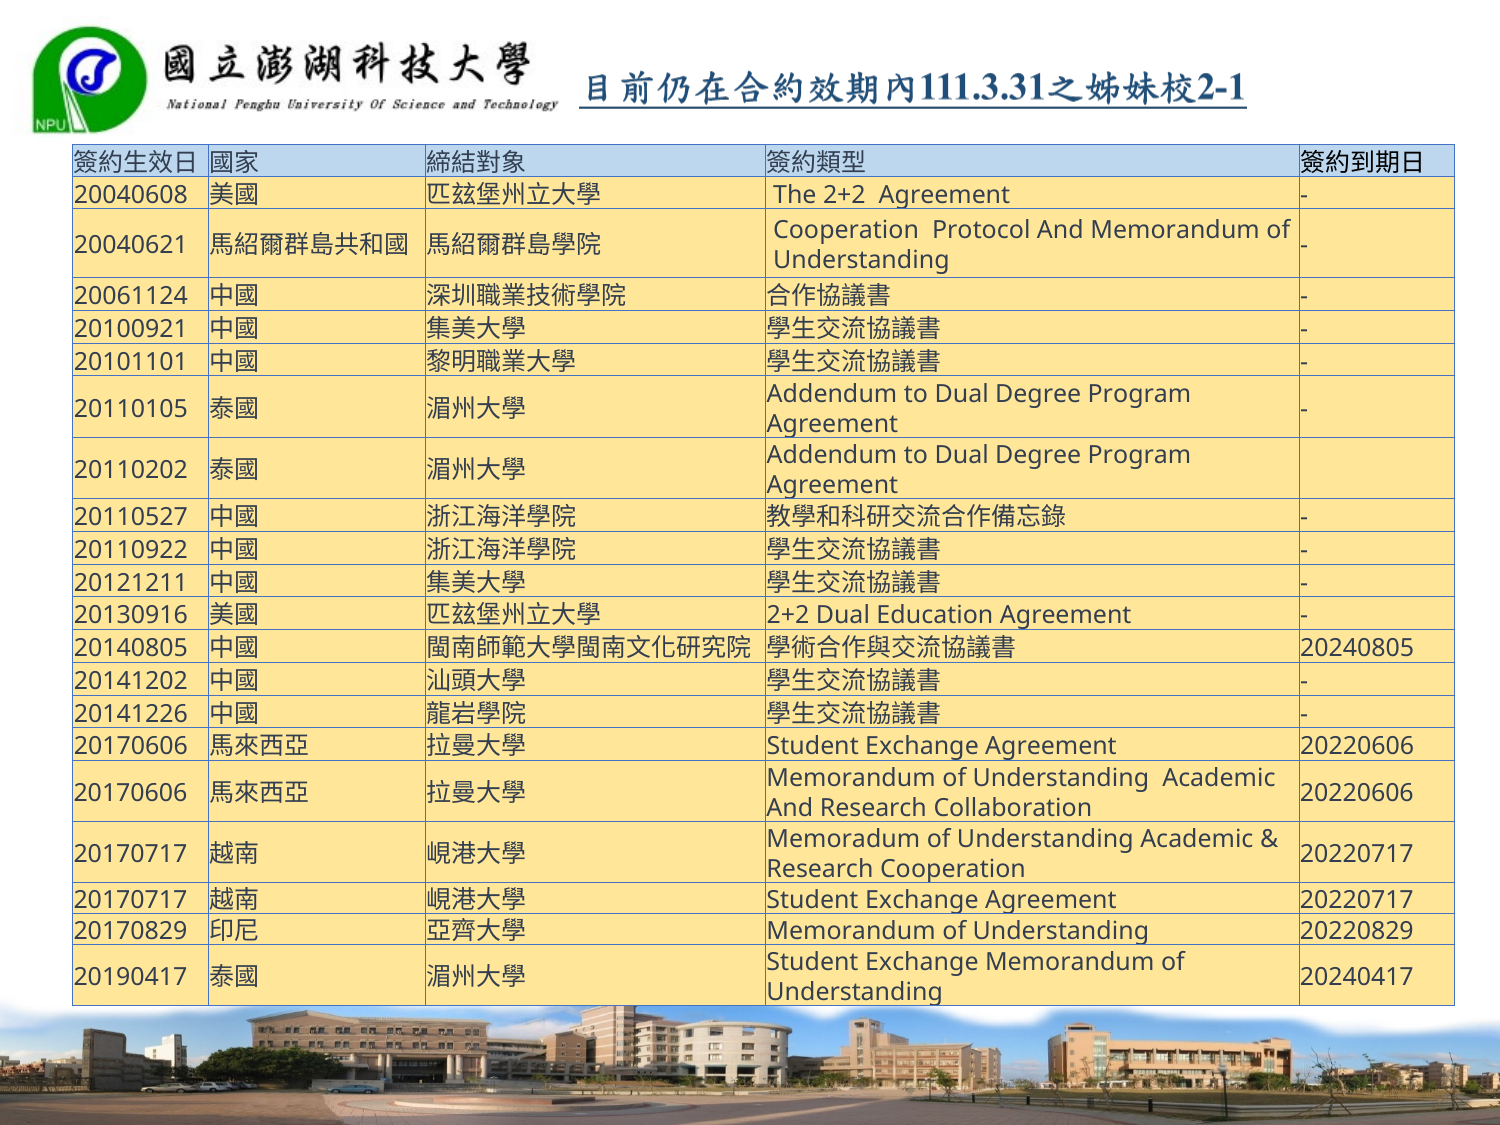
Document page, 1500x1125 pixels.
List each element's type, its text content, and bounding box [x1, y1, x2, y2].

table_cell 20220717 [1300, 822, 1454, 882]
table_cell 學生交流協議書 [766, 696, 1299, 727]
table_cell - [1300, 177, 1454, 208]
table_cell 馬來西亞 [209, 761, 425, 821]
table_cell 馬紹爾群島學院 [426, 209, 765, 277]
table_cell 20100921 [73, 311, 208, 343]
table_cell 20220717 [1300, 883, 1454, 913]
picture [0, 0, 1500, 1125]
table_cell 20170829 [73, 914, 208, 944]
table_cell - [1300, 311, 1454, 343]
table_header 簽約類型 [766, 145, 1299, 176]
table_cell 20110922 [73, 532, 208, 564]
table_cell 匹玆堡州立大學 [426, 177, 765, 208]
table_cell Student Exchange Agreement [766, 883, 1299, 913]
table_cell 峴港大學 [426, 883, 765, 913]
table_cell 20170717 [73, 822, 208, 882]
table_cell 中國 [209, 499, 425, 531]
table_cell 20240417 [1300, 945, 1454, 1005]
table_cell 20110202 [73, 438, 208, 498]
table_cell - [1300, 278, 1454, 310]
table_cell 20061124 [73, 278, 208, 310]
table_cell 浙江海洋學院 [426, 499, 765, 531]
table_cell 黎明職業大學 [426, 344, 765, 375]
table_cell 20130916 [73, 597, 208, 629]
table_cell 中國 [209, 565, 425, 596]
table_cell [1300, 438, 1454, 498]
table_cell 20190417 [73, 945, 208, 1005]
table_cell 拉曼大學 [426, 728, 765, 760]
table_cell 合作協議書 [766, 278, 1299, 310]
table_cell Memorandum of Understanding Academic And Research Collaboration [766, 761, 1299, 821]
table_cell - [1300, 209, 1454, 277]
table_cell 浙江海洋學院 [426, 532, 765, 564]
table_cell 20121211 [73, 565, 208, 596]
table_cell 20101101 [73, 344, 208, 375]
table_cell 20110527 [73, 499, 208, 531]
table_cell 匹玆堡州立大學 [426, 597, 765, 629]
table_cell 美國 [209, 597, 425, 629]
table_cell Student Exchange Memorandum of Understanding [766, 945, 1299, 1005]
table_cell 拉曼大學 [426, 761, 765, 821]
table_cell 湄州大學 [426, 438, 765, 498]
table_cell 中國 [209, 278, 425, 310]
table_cell 泰國 [209, 376, 425, 437]
table_cell 學術合作與交流協議書 [766, 630, 1299, 662]
table_cell 美國 [209, 177, 425, 208]
table_cell 汕頭大學 [426, 663, 765, 695]
table_cell 學生交流協議書 [766, 663, 1299, 695]
table_cell - [1300, 376, 1454, 437]
table_cell 龍岩學院 [426, 696, 765, 727]
table_cell 20170606 [73, 761, 208, 821]
table_cell 教學和科研交流合作備忘錄 [766, 499, 1299, 531]
table_cell - [1300, 696, 1454, 727]
table_cell 中國 [209, 663, 425, 695]
table_cell 20220606 [1300, 761, 1454, 821]
table_cell 集美大學 [426, 311, 765, 343]
table_cell 20141226 [73, 696, 208, 727]
table_cell - [1300, 663, 1454, 695]
table_cell - [1300, 344, 1454, 375]
table_cell 越南 [209, 822, 425, 882]
table_cell 印尼 [209, 914, 425, 944]
table_cell Addendum to Dual Degree Program Agreement [766, 438, 1299, 498]
table_header 簽約生效日 [73, 145, 208, 176]
table_cell 中國 [209, 311, 425, 343]
table_cell 中國 [209, 532, 425, 564]
table_cell 學生交流協議書 [766, 565, 1299, 596]
table_cell 20220829 [1300, 914, 1454, 944]
table_cell - [1300, 532, 1454, 564]
table_cell 20240805 [1300, 630, 1454, 662]
table_cell 泰國 [209, 945, 425, 1005]
table_cell 中國 [209, 344, 425, 375]
table_cell Student Exchange Agreement [766, 728, 1299, 760]
table_cell 學生交流協議書 [766, 344, 1299, 375]
table_cell Memorandum of Understanding [766, 914, 1299, 944]
table_cell 中國 [209, 696, 425, 727]
table_cell 20170606 [73, 728, 208, 760]
table_cell 中國 [209, 630, 425, 662]
table_cell 20220606 [1300, 728, 1454, 760]
table_cell 2+2 Dual Education Agreement [766, 597, 1299, 629]
table_cell 馬紹爾群島共和國 [209, 209, 425, 277]
table_cell 20110105 [73, 376, 208, 437]
table_cell 越南 [209, 883, 425, 913]
table_cell 集美大學 [426, 565, 765, 596]
table_cell 學生交流協議書 [766, 311, 1299, 343]
table_header 國家 [209, 145, 425, 176]
table_cell 湄州大學 [426, 945, 765, 1005]
table_cell - [1300, 565, 1454, 596]
table_cell Addendum to Dual Degree Program Agreement [766, 376, 1299, 437]
table_cell 湄州大學 [426, 376, 765, 437]
table_header 簽約到期日 [1300, 145, 1454, 176]
table_cell The 2+2 Agreement [766, 177, 1299, 208]
table_cell 閩南師範大學閩南文化研究院 [426, 630, 765, 662]
table_cell - [1300, 499, 1454, 531]
table_cell Memoradum of Understanding Academic & Research Cooperation [766, 822, 1299, 882]
table_cell 20040621 [73, 209, 208, 277]
table_cell Cooperation Protocol And Memorandum of Understanding [766, 209, 1299, 277]
table_header 締結對象 [426, 145, 765, 176]
table_cell 峴港大學 [426, 822, 765, 882]
table_cell 20140805 [73, 630, 208, 662]
table_cell 深圳職業技術學院 [426, 278, 765, 310]
table_cell 學生交流協議書 [766, 532, 1299, 564]
table_cell 亞齊大學 [426, 914, 765, 944]
table_cell 20040608 [73, 177, 208, 208]
table_cell 泰國 [209, 438, 425, 498]
table_cell 20141202 [73, 663, 208, 695]
table_cell 馬來西亞 [209, 728, 425, 760]
table_cell - [1300, 597, 1454, 629]
table_cell 20170717 [73, 883, 208, 913]
